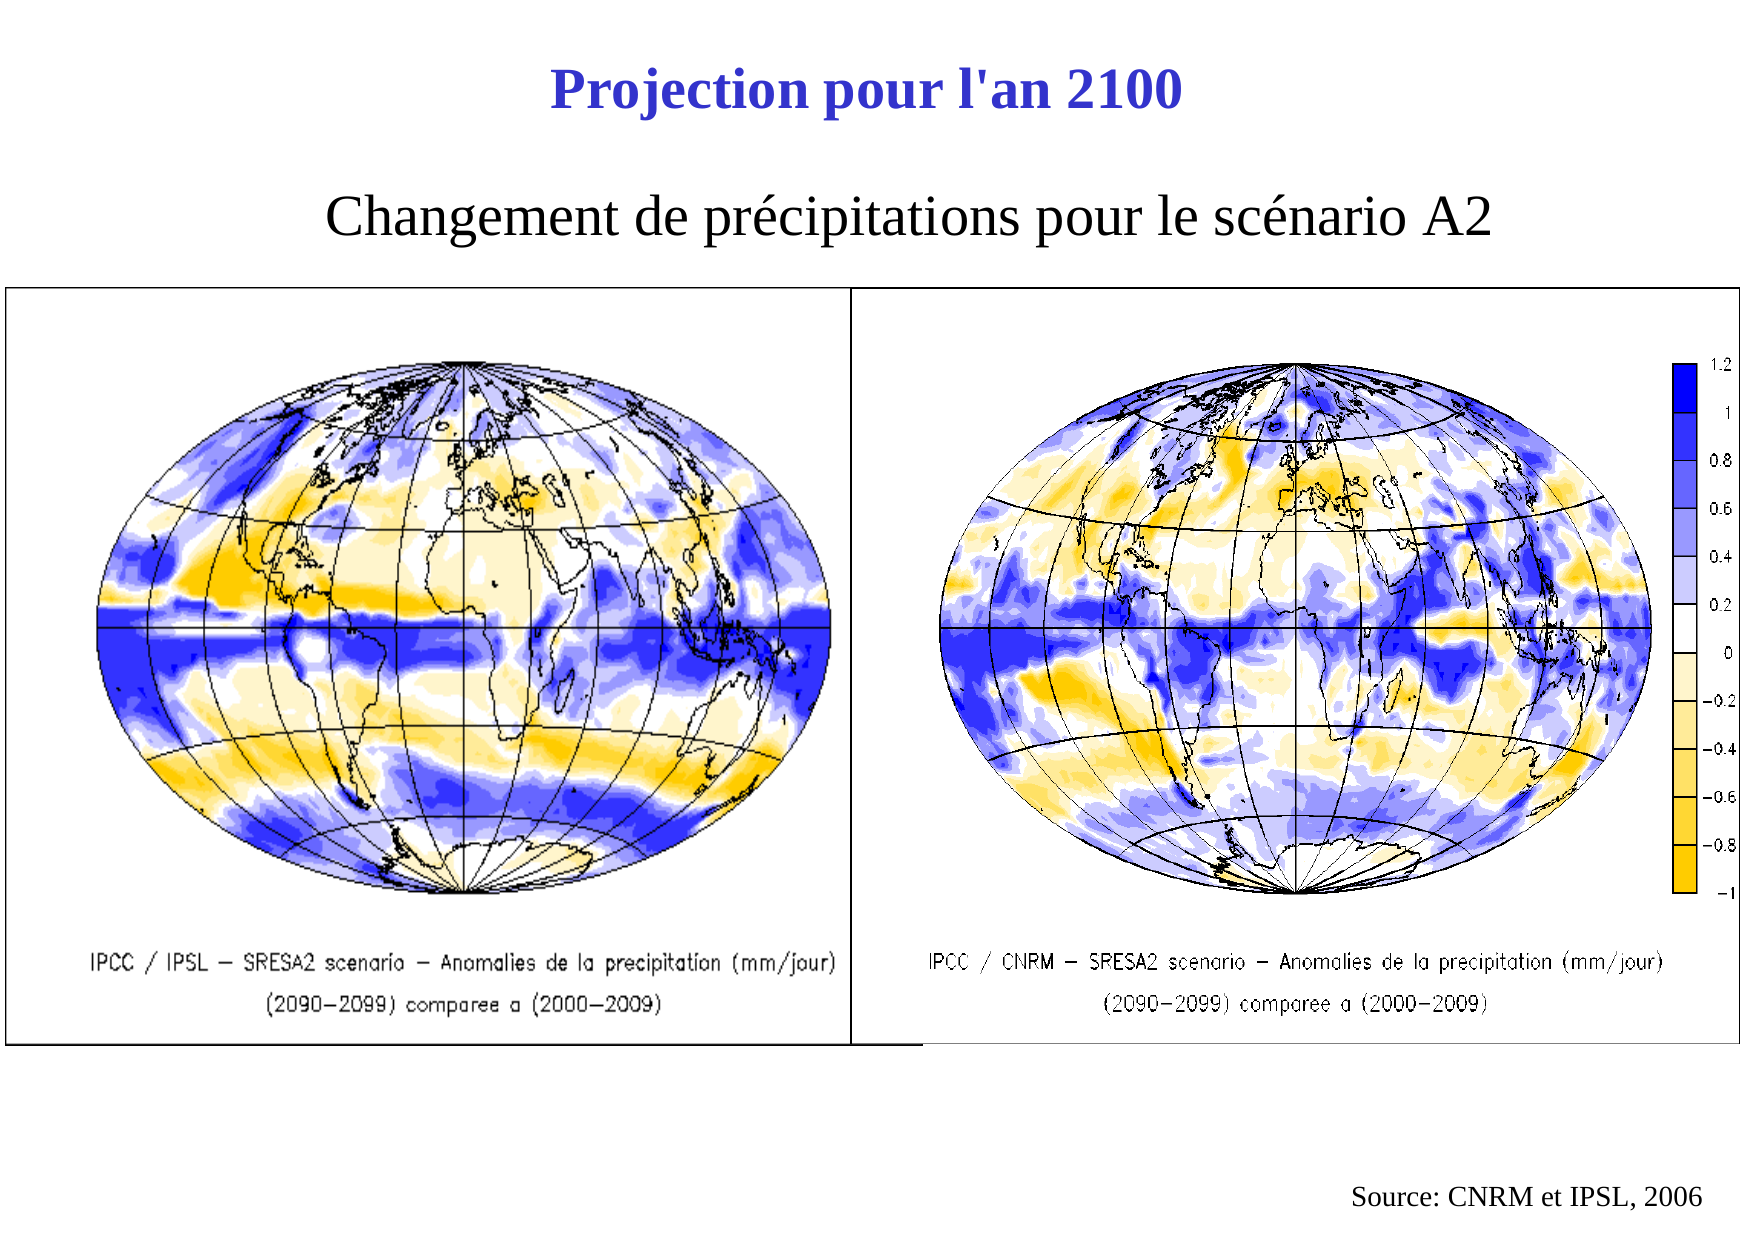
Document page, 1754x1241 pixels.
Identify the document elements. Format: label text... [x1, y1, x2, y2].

text_box Changement de précipitations pour le scénario A2 [255, 180, 1560, 249]
text_box Projection pour l'an 2100 [111, 52, 1624, 129]
text_box Source: CNRM et IPSL, 2006 [1219, 1174, 1719, 1221]
picture [5, 287, 1740, 1046]
